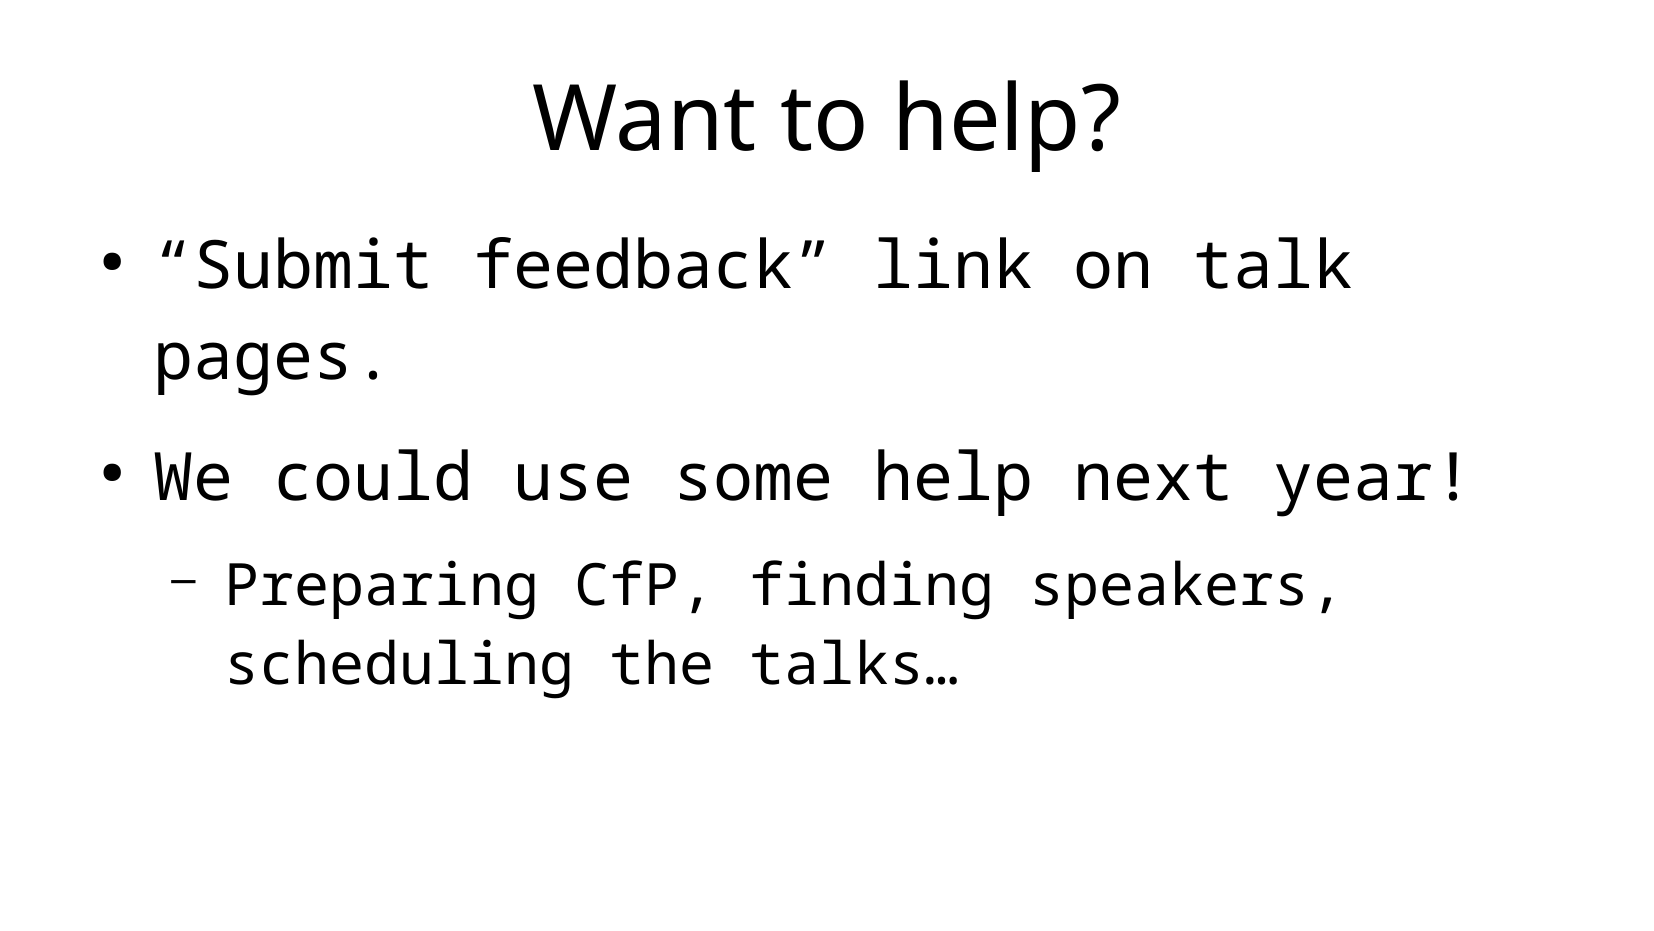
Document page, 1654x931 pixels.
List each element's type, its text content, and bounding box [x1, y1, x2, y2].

list “Submit feedback” link on talk pages. We could use some help next year! Preparing CfP, finding speakers, scheduling the talks… [82, 217, 1571, 758]
title Want to help? [82, 37, 1571, 193]
